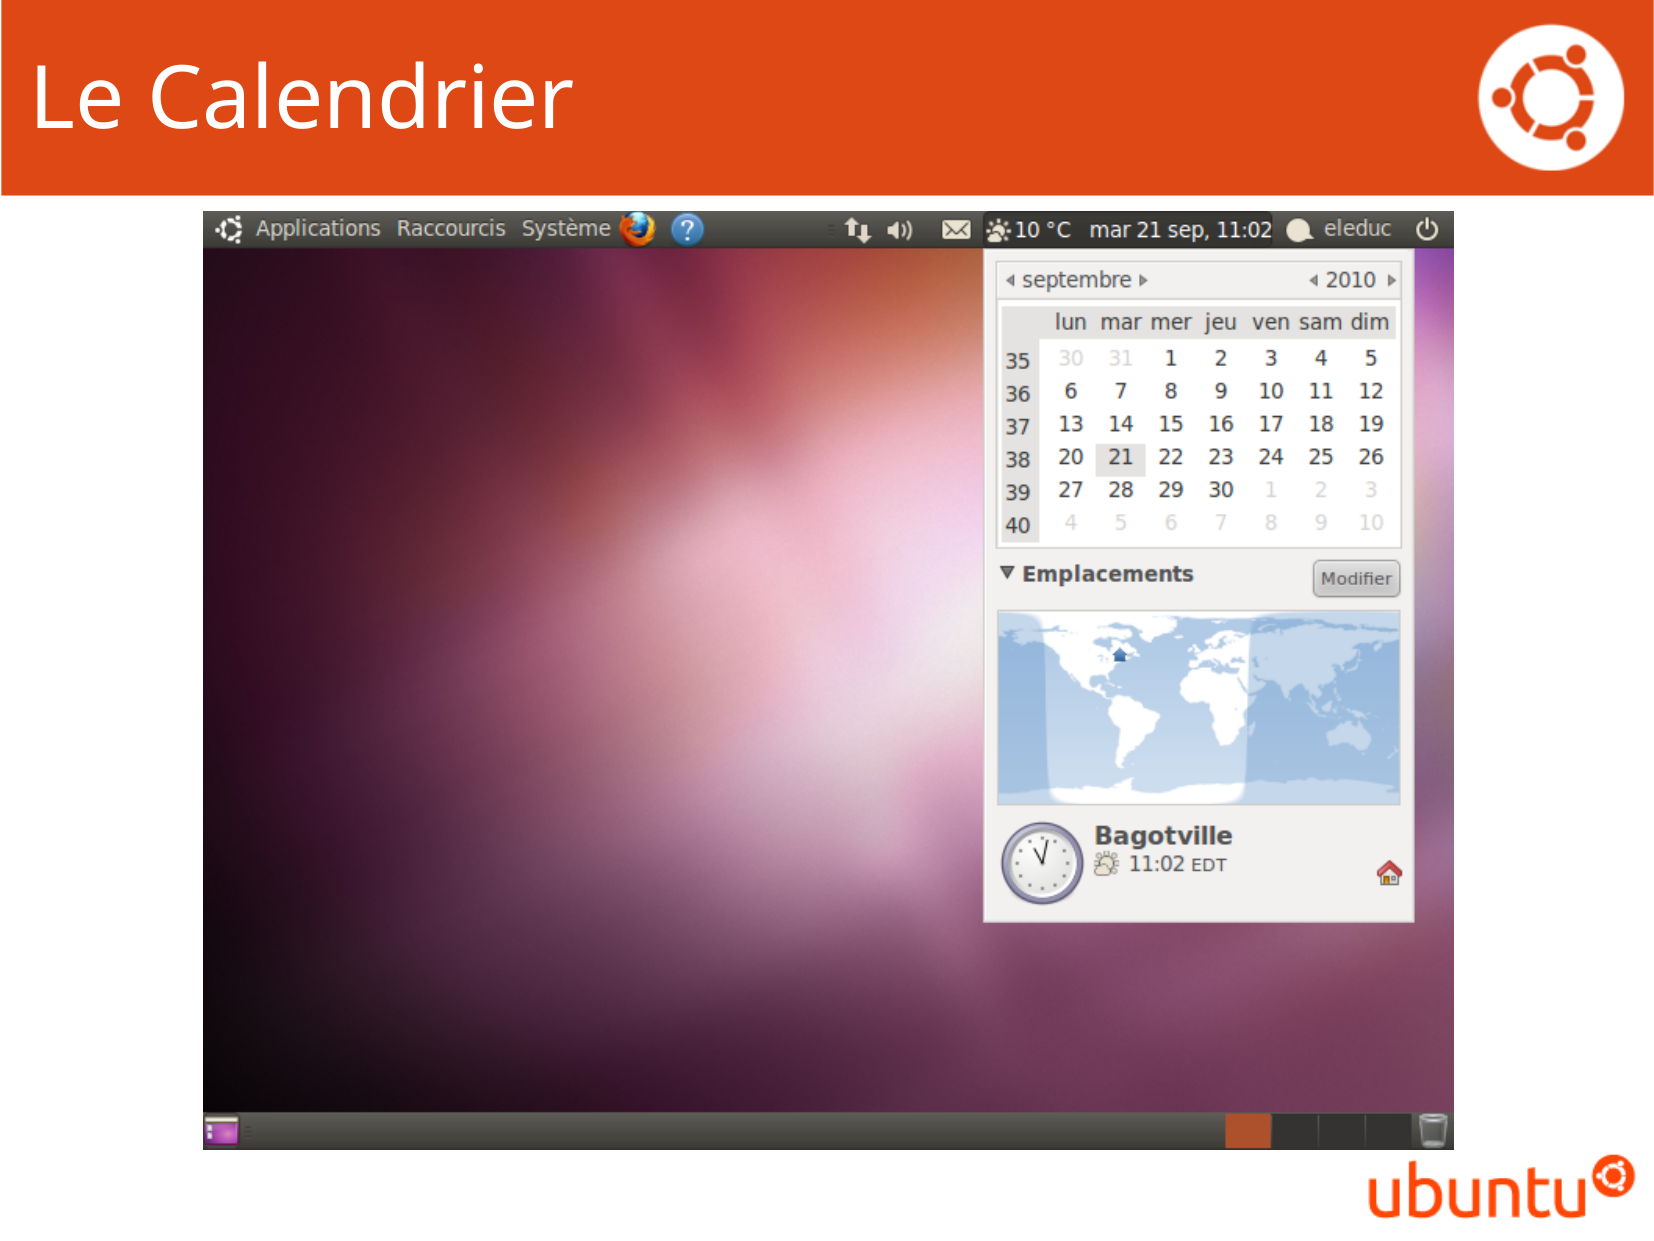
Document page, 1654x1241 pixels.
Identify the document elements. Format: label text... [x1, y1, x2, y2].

picture [0, 0, 1654, 1241]
title Le Calendrier [29, 11, 1459, 178]
